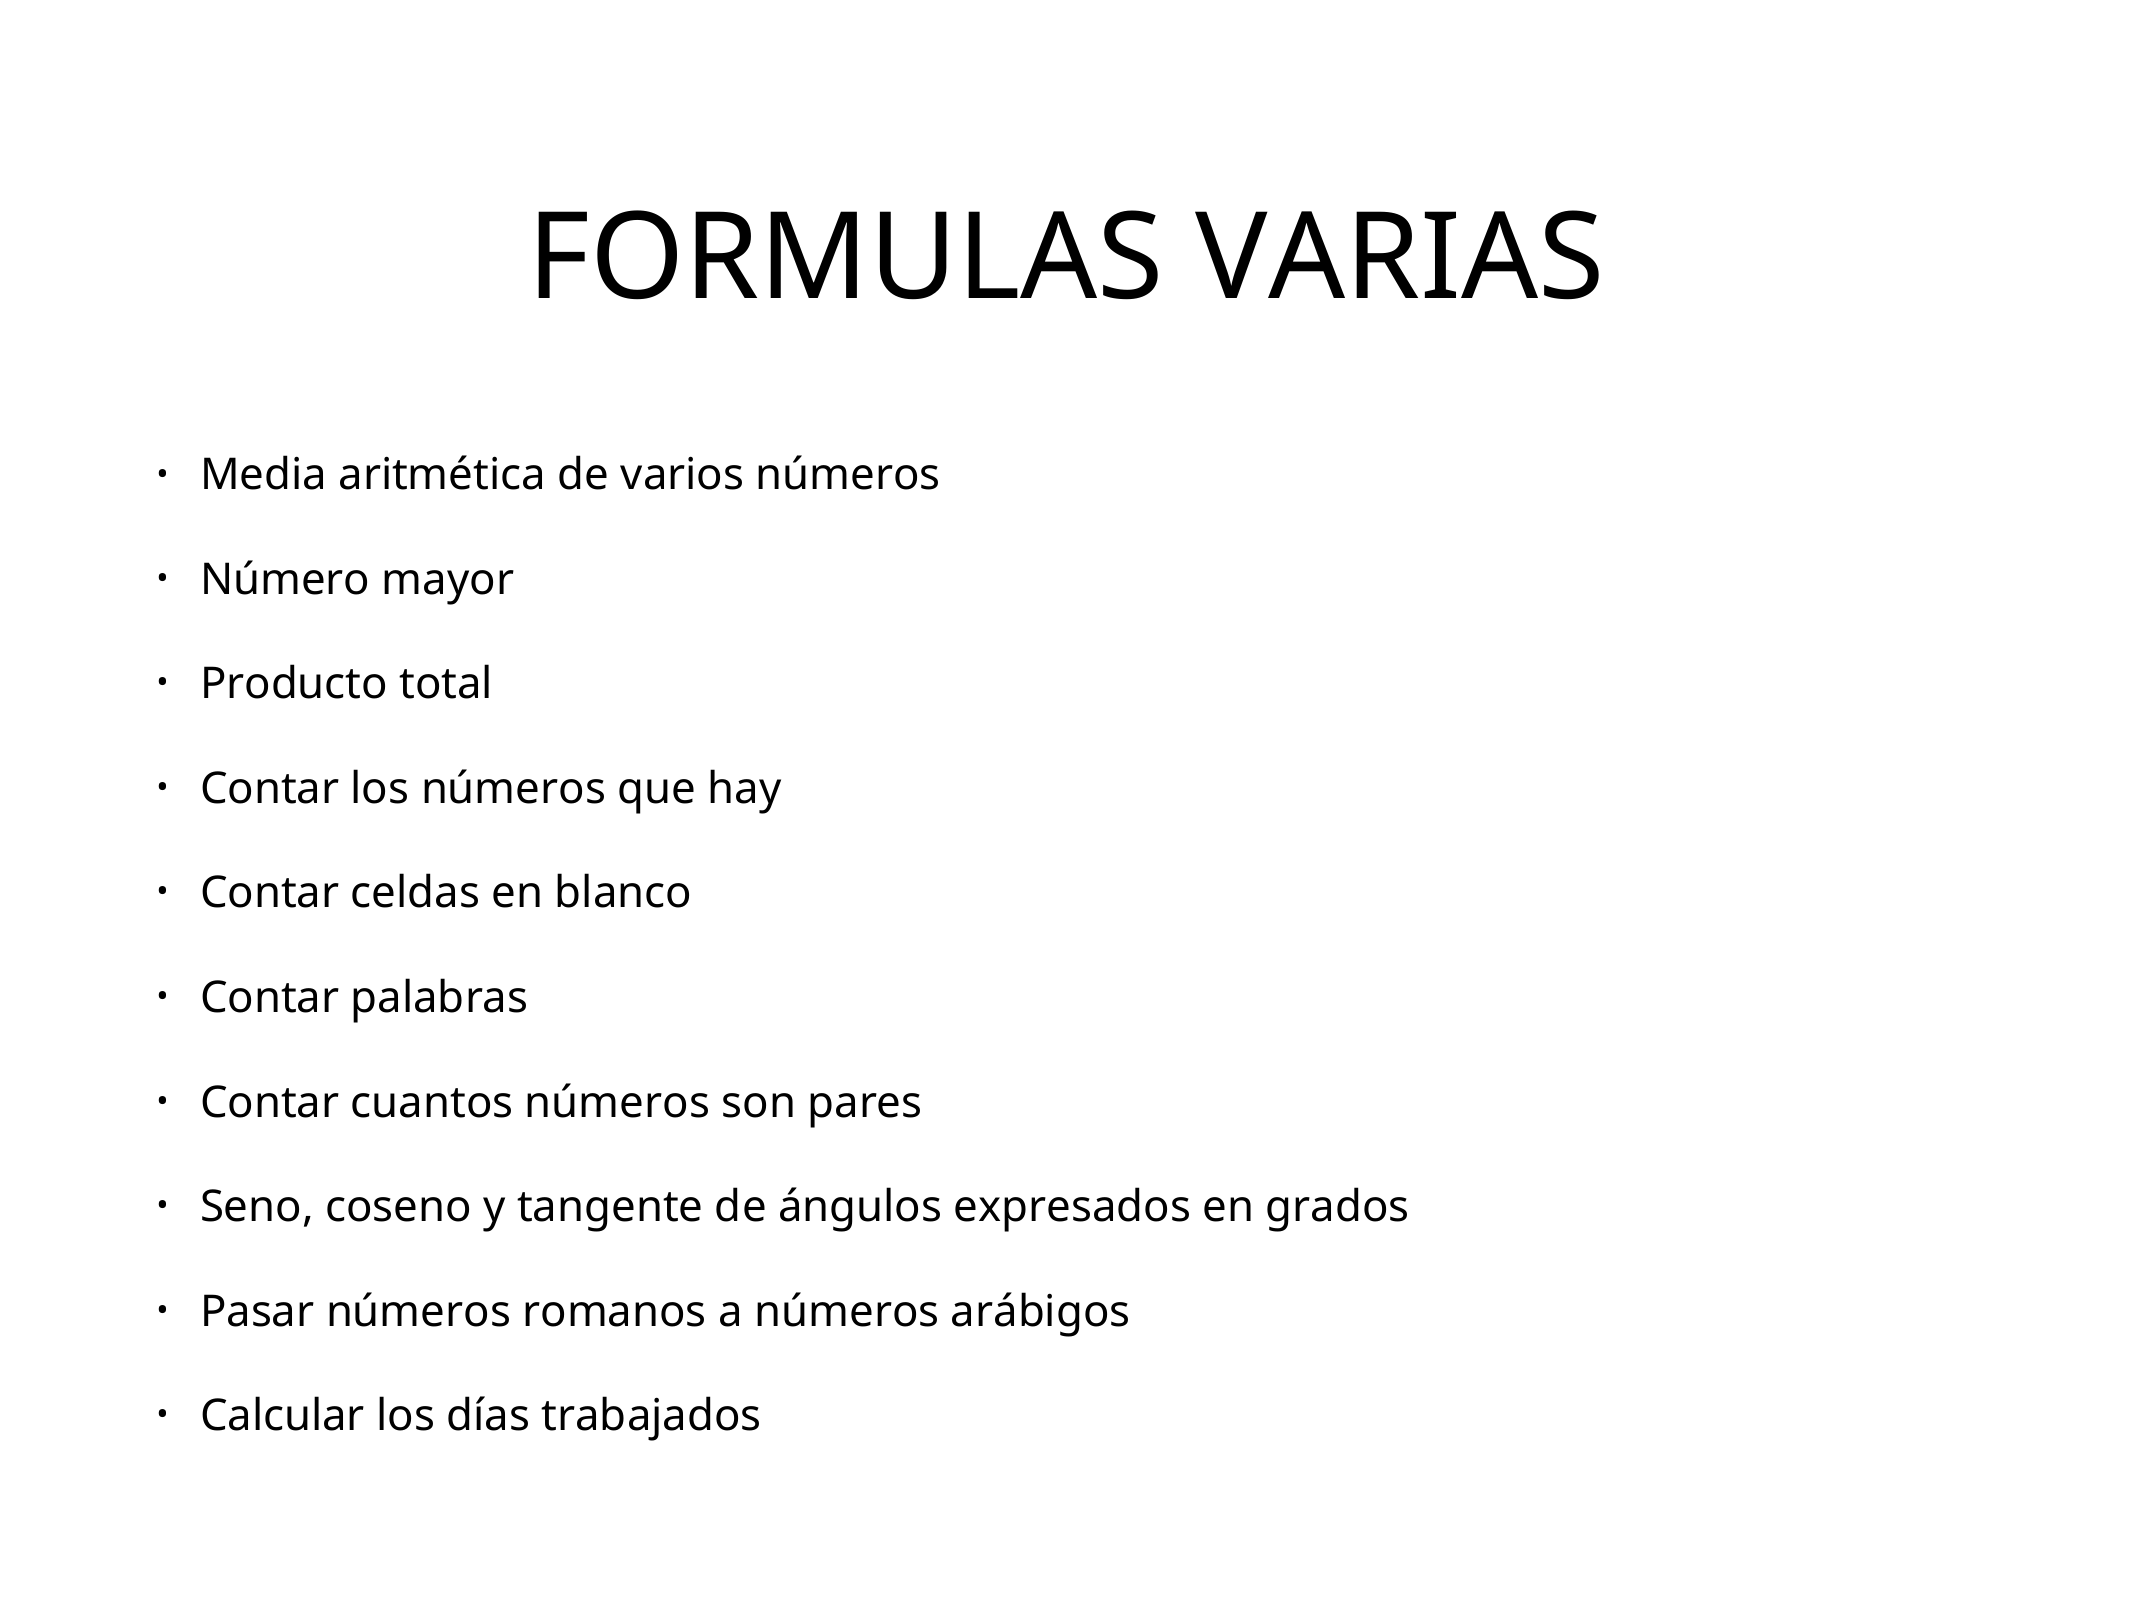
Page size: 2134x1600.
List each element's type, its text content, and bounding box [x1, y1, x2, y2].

list Media aritmética de varios números Número mayor Producto total Contar los números que hay Contar celdas en blanco Contar palabras Contar cuantos números son pares Seno, coseno y tangente de ángulos expresados en grados Pasar números romanos a números arábigos Calcular los días trabajados [156, 427, 1978, 1459]
title FORMULAS VARIAS [156, 72, 1978, 427]
